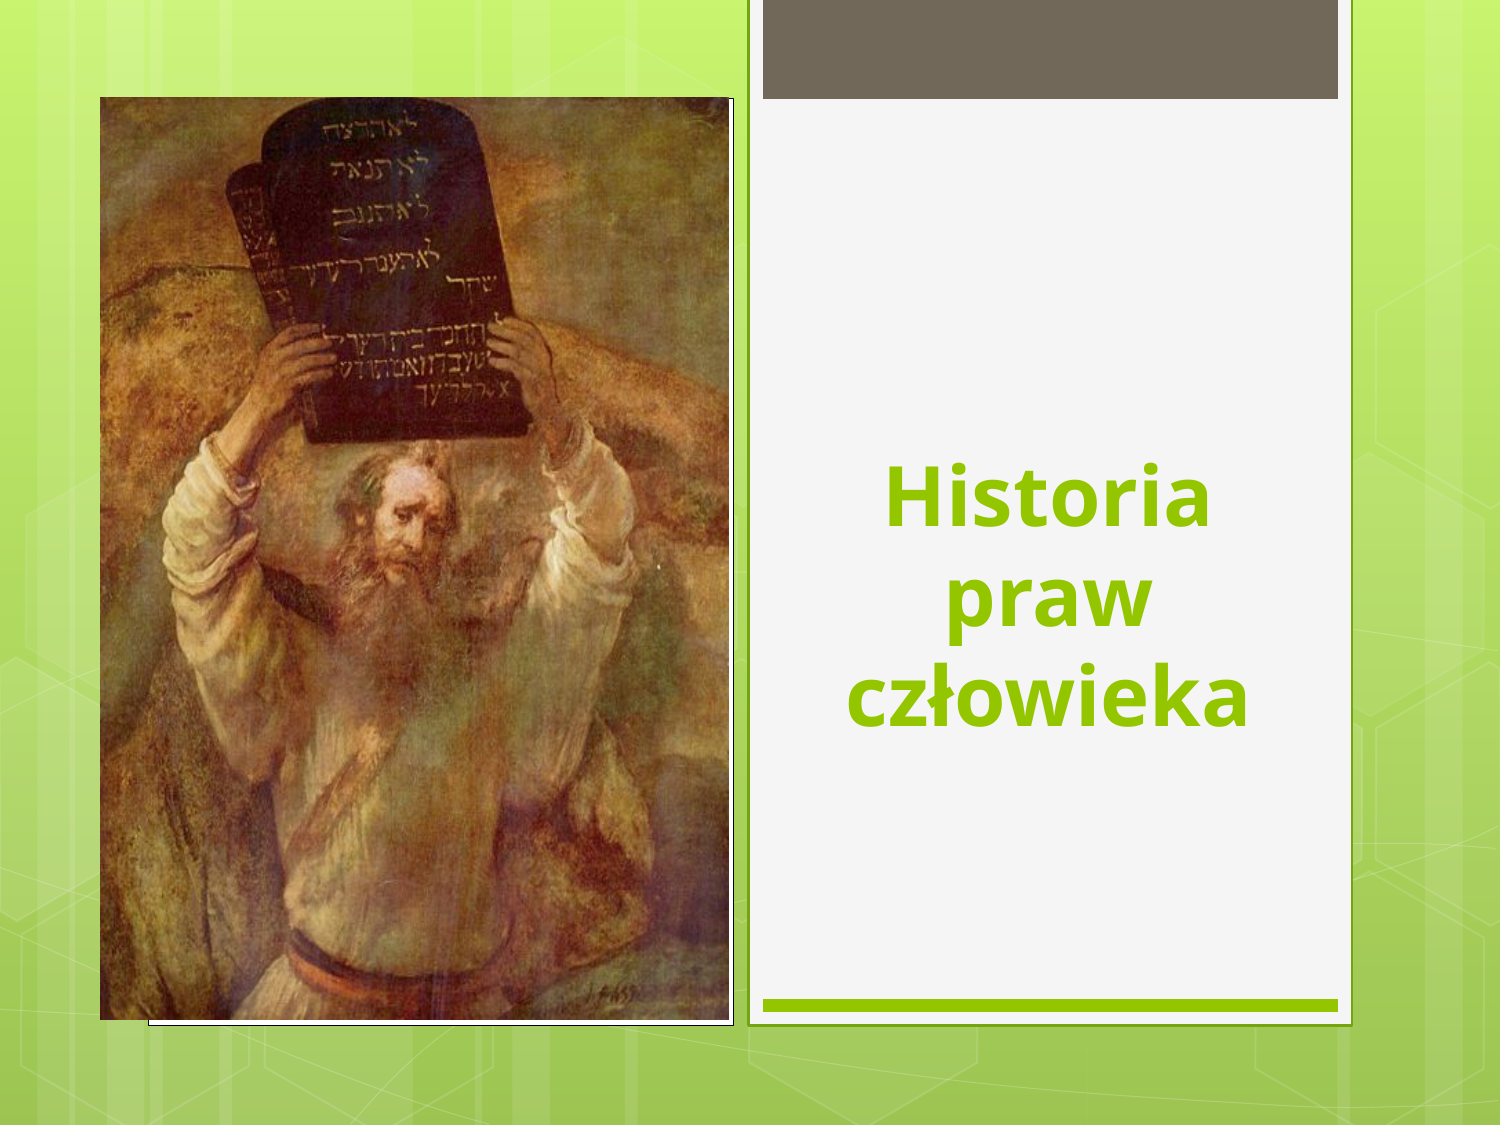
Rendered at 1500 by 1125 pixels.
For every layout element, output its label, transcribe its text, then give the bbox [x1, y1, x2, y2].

picture [100, 97, 729, 1020]
title Historia praw człowieka [777, 435, 1320, 676]
